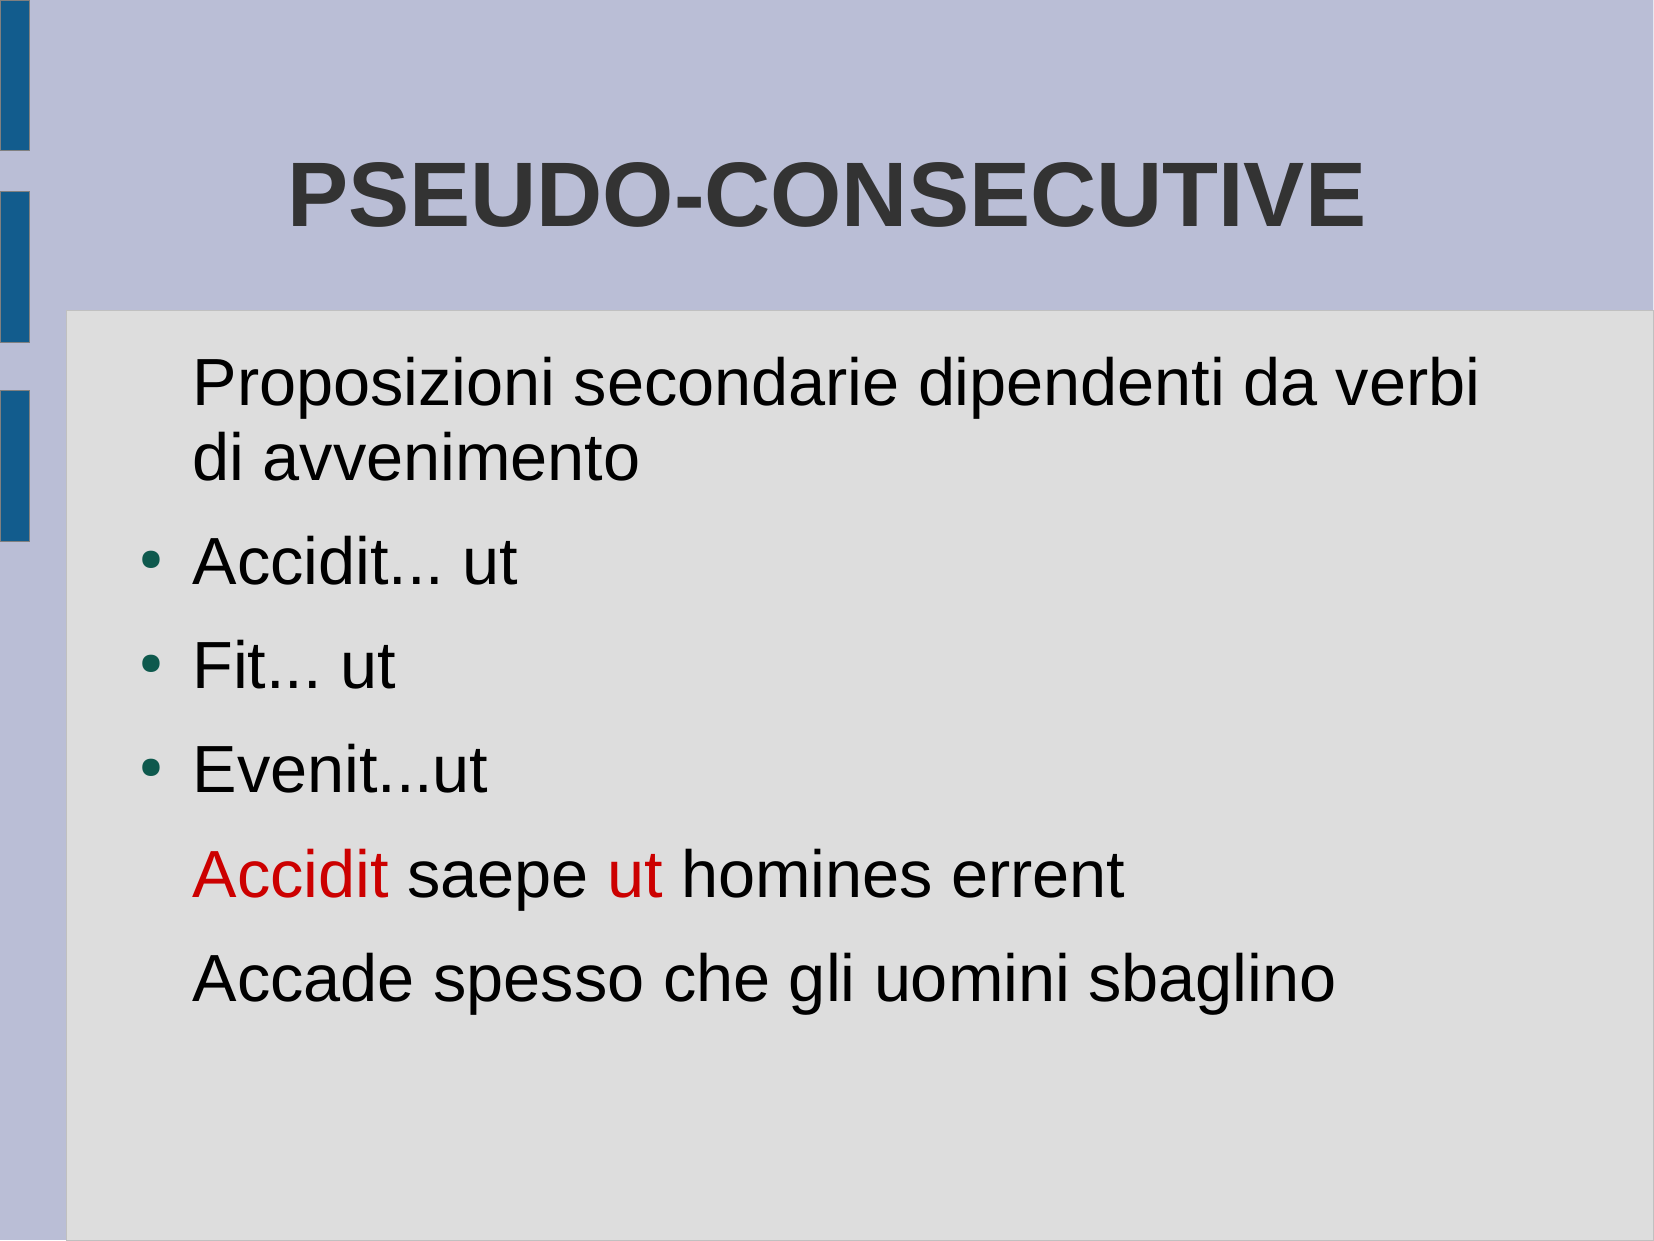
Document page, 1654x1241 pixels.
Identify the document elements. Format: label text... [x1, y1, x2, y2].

list Proposizioni secondarie dipendenti da verbi di avvenimento Accidit... ut Fit... ut Evenit...ut Accidit saepe ut homines errent Accade spesso che gli uomini sbaglino [121, 344, 1534, 1127]
title PSEUDO-CONSECUTIVE [121, 91, 1534, 299]
